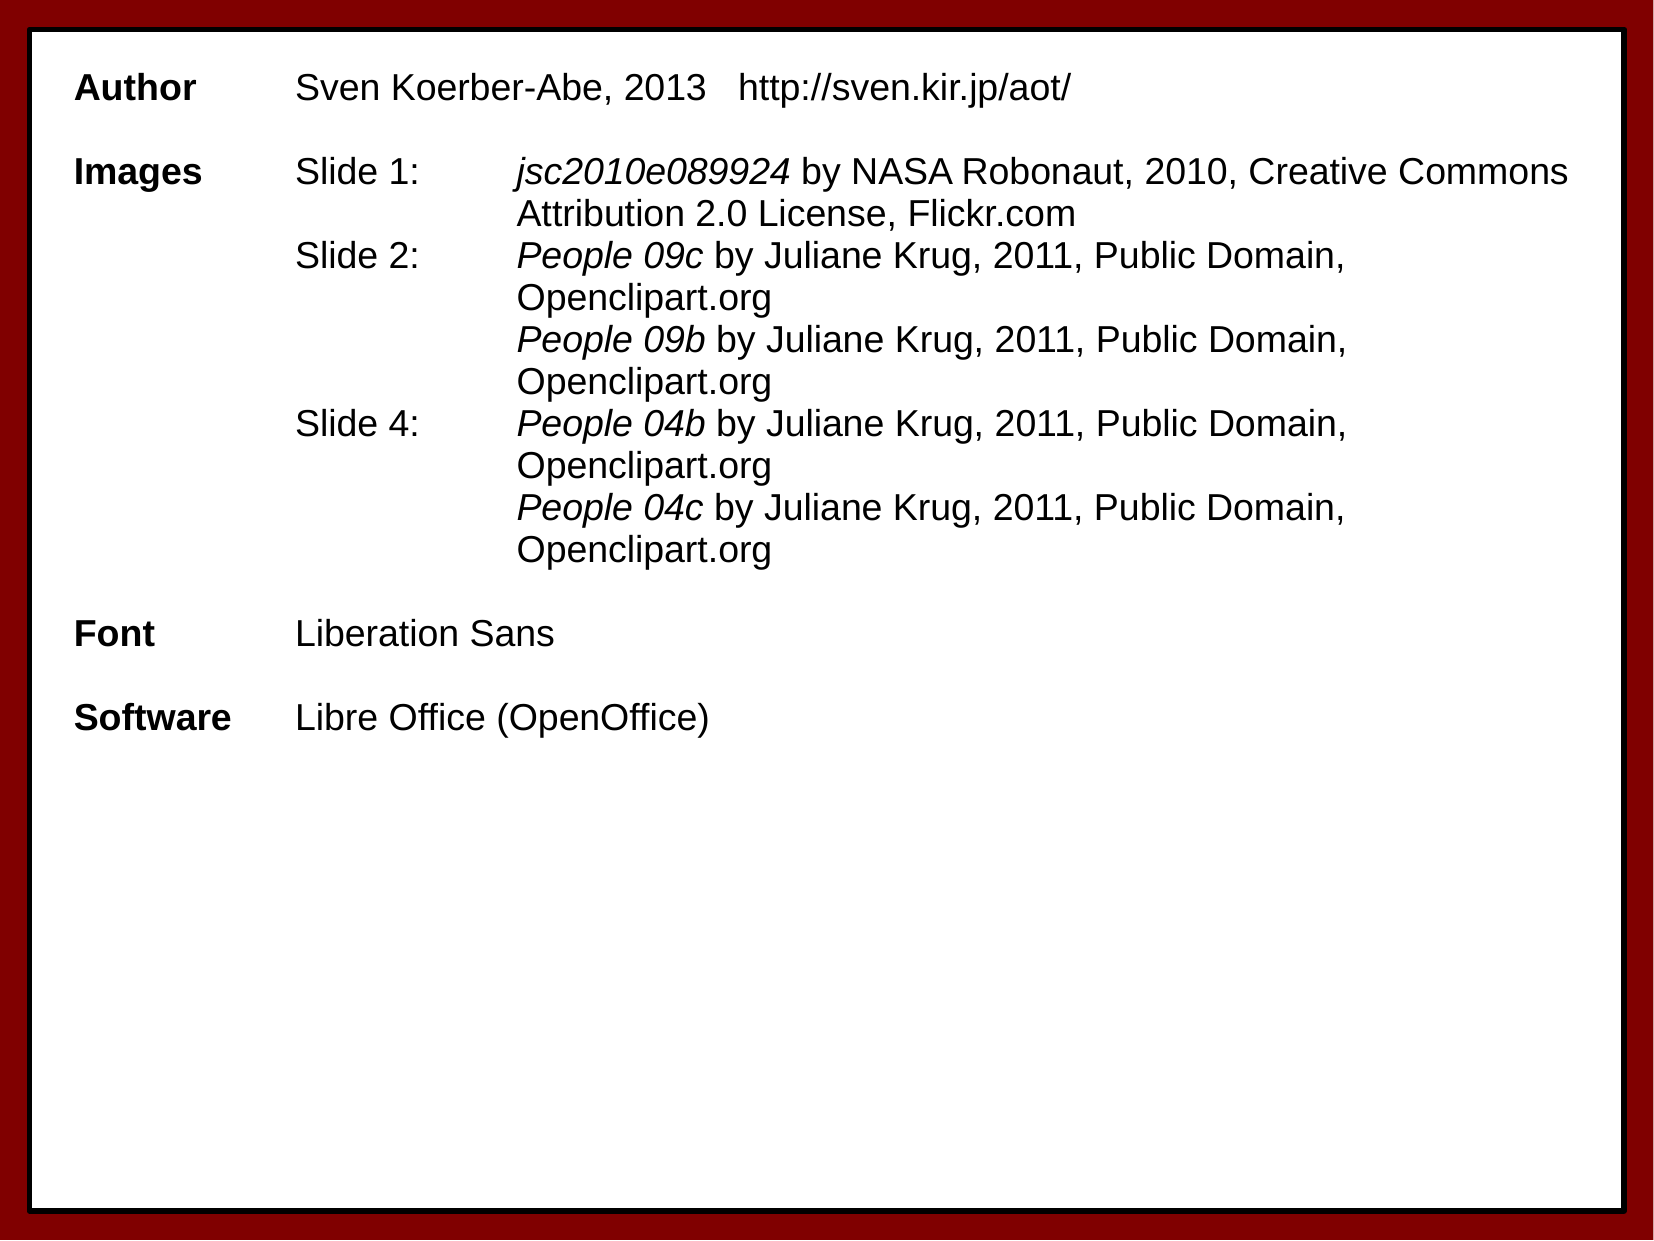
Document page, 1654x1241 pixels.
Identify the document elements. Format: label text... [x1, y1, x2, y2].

text_box Author Sven Koerber-Abe, 2013 http://sven.kir.jp/aot/ Images Slide 1: jsc2010e089924 by NASA Robonaut, 2010, Creative Commons Attribution 2.0 License, Flickr.com Slide 2: People 09c by Juliane Krug, 2011, Public Domain, Openclipart.org People 09b by Juliane Krug, 2011, Public Domain, Openclipart.org Slide 4: People 04b by Juliane Krug, 2011, Public Domain, Openclipart.org People 04c by Juliane Krug, 2011, Public Domain, Openclipart.org Font Liberation Sans Software Libre Office (OpenOffice) [59, 59, 1595, 778]
text_box [29, 29, 1625, 1211]
